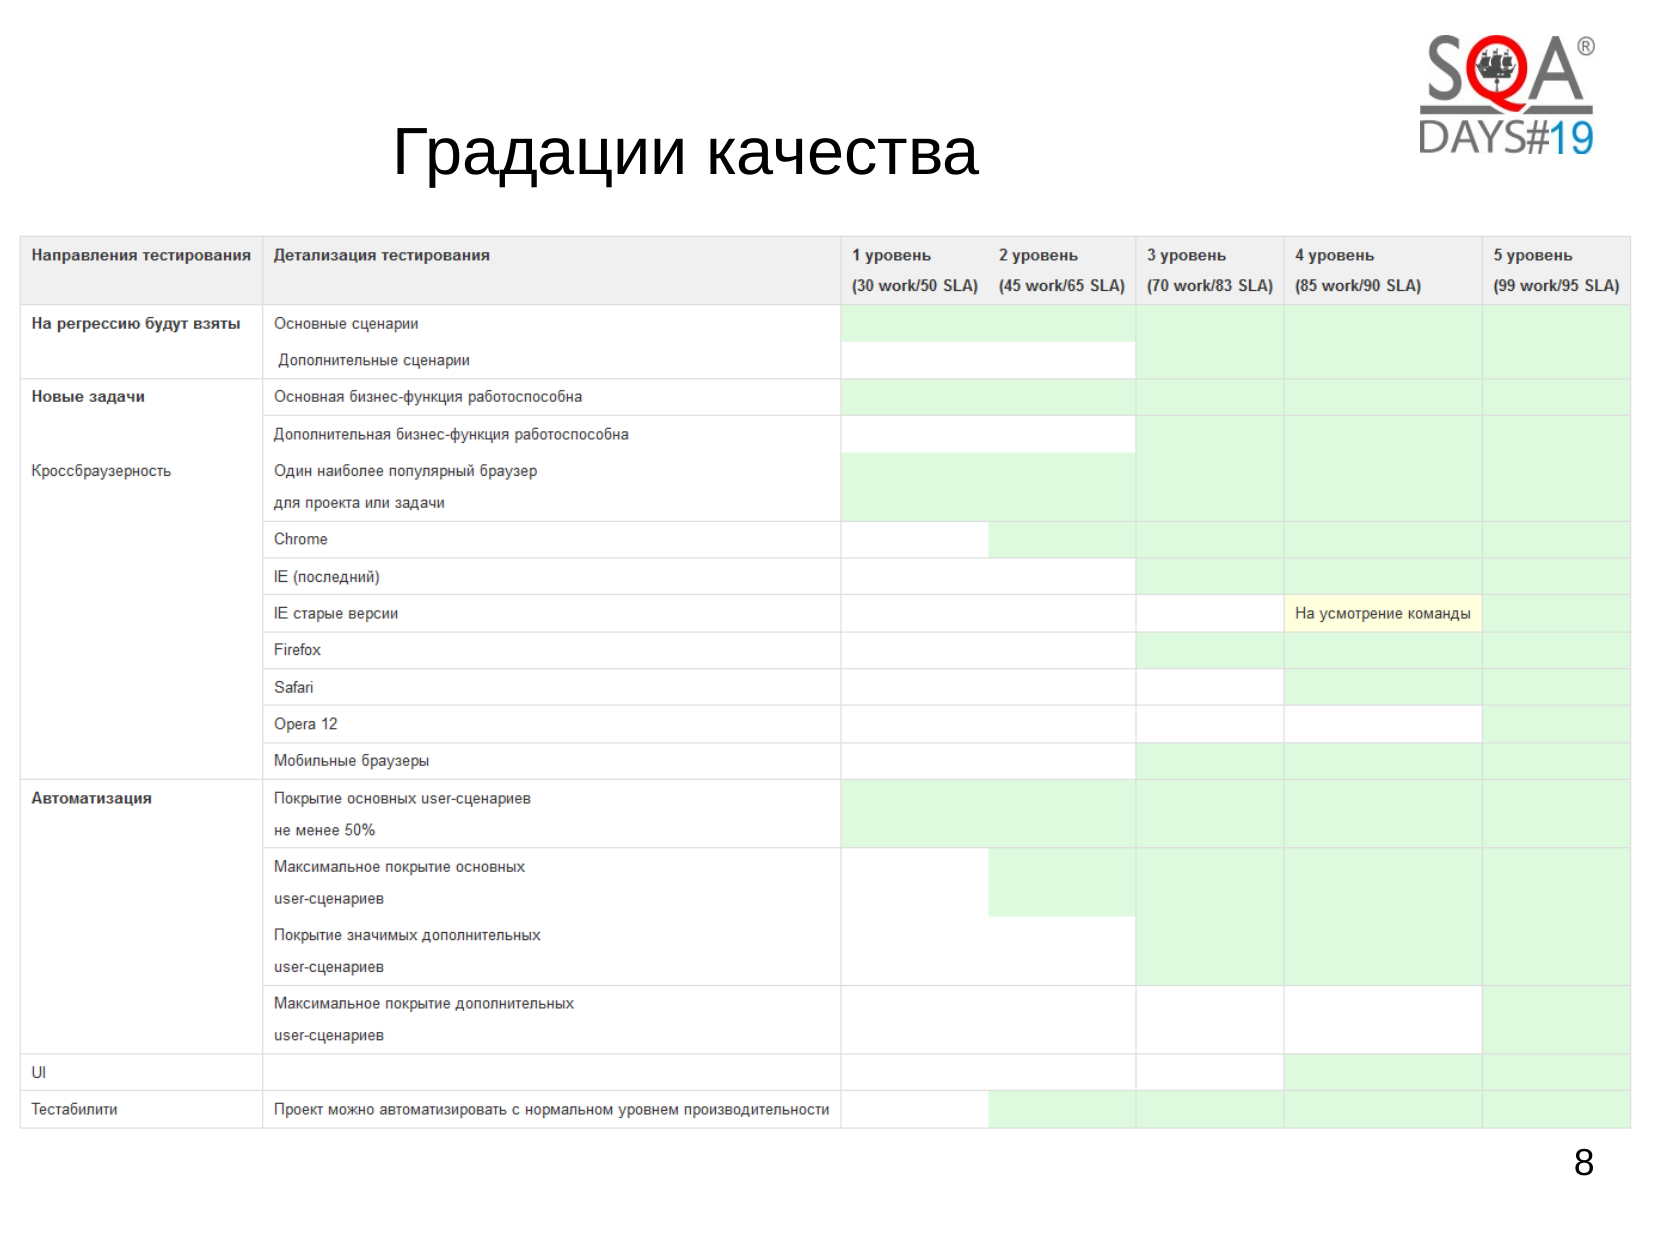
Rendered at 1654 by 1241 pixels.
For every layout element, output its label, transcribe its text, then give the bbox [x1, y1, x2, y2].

text_box Градации качества [377, 106, 996, 197]
picture [9, 224, 1642, 1137]
text_box 8 [1559, 1137, 1607, 1191]
picture [1420, 35, 1595, 154]
